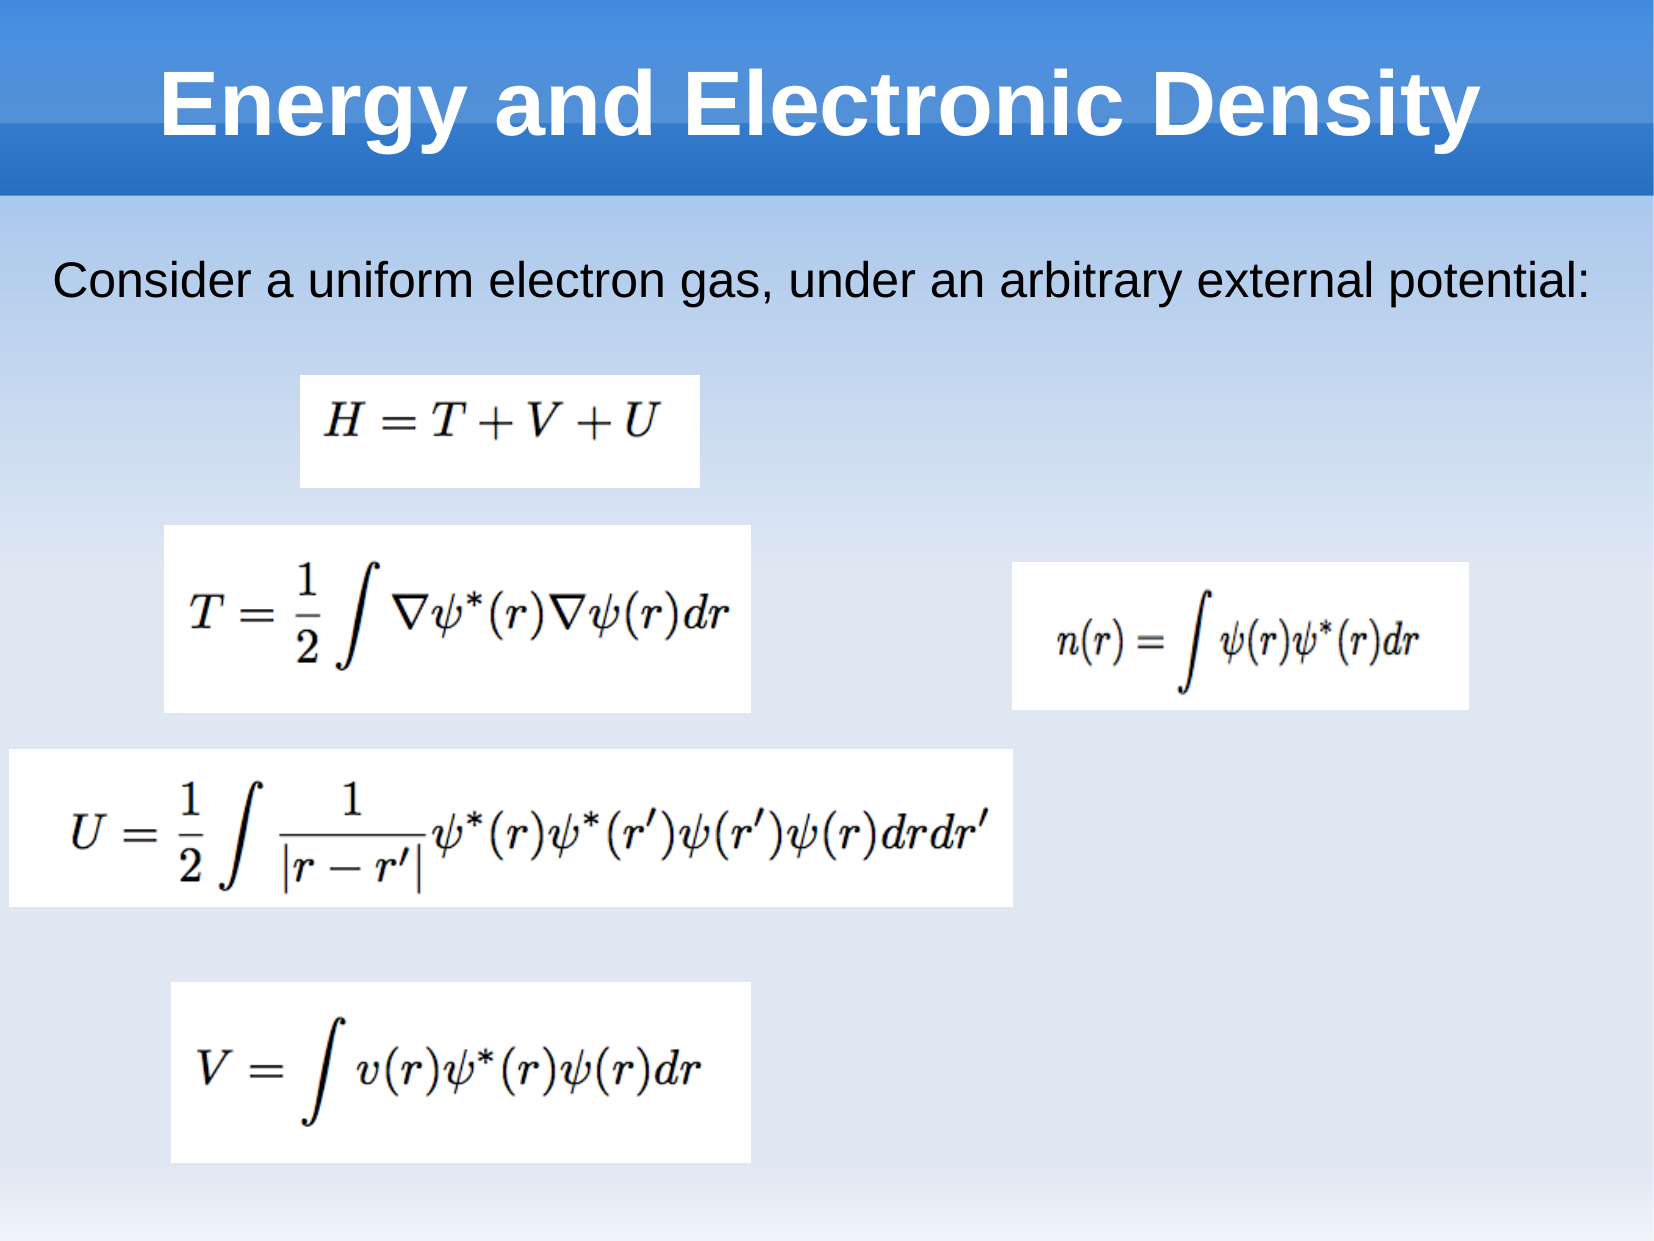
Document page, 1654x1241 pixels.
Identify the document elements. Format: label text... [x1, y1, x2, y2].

title Energy and Electronic Density [76, 0, 1565, 211]
text_box Consider a uniform electron gas, under an arbitrary external potential: [37, 245, 1651, 377]
picture [0, 0, 1654, 1241]
